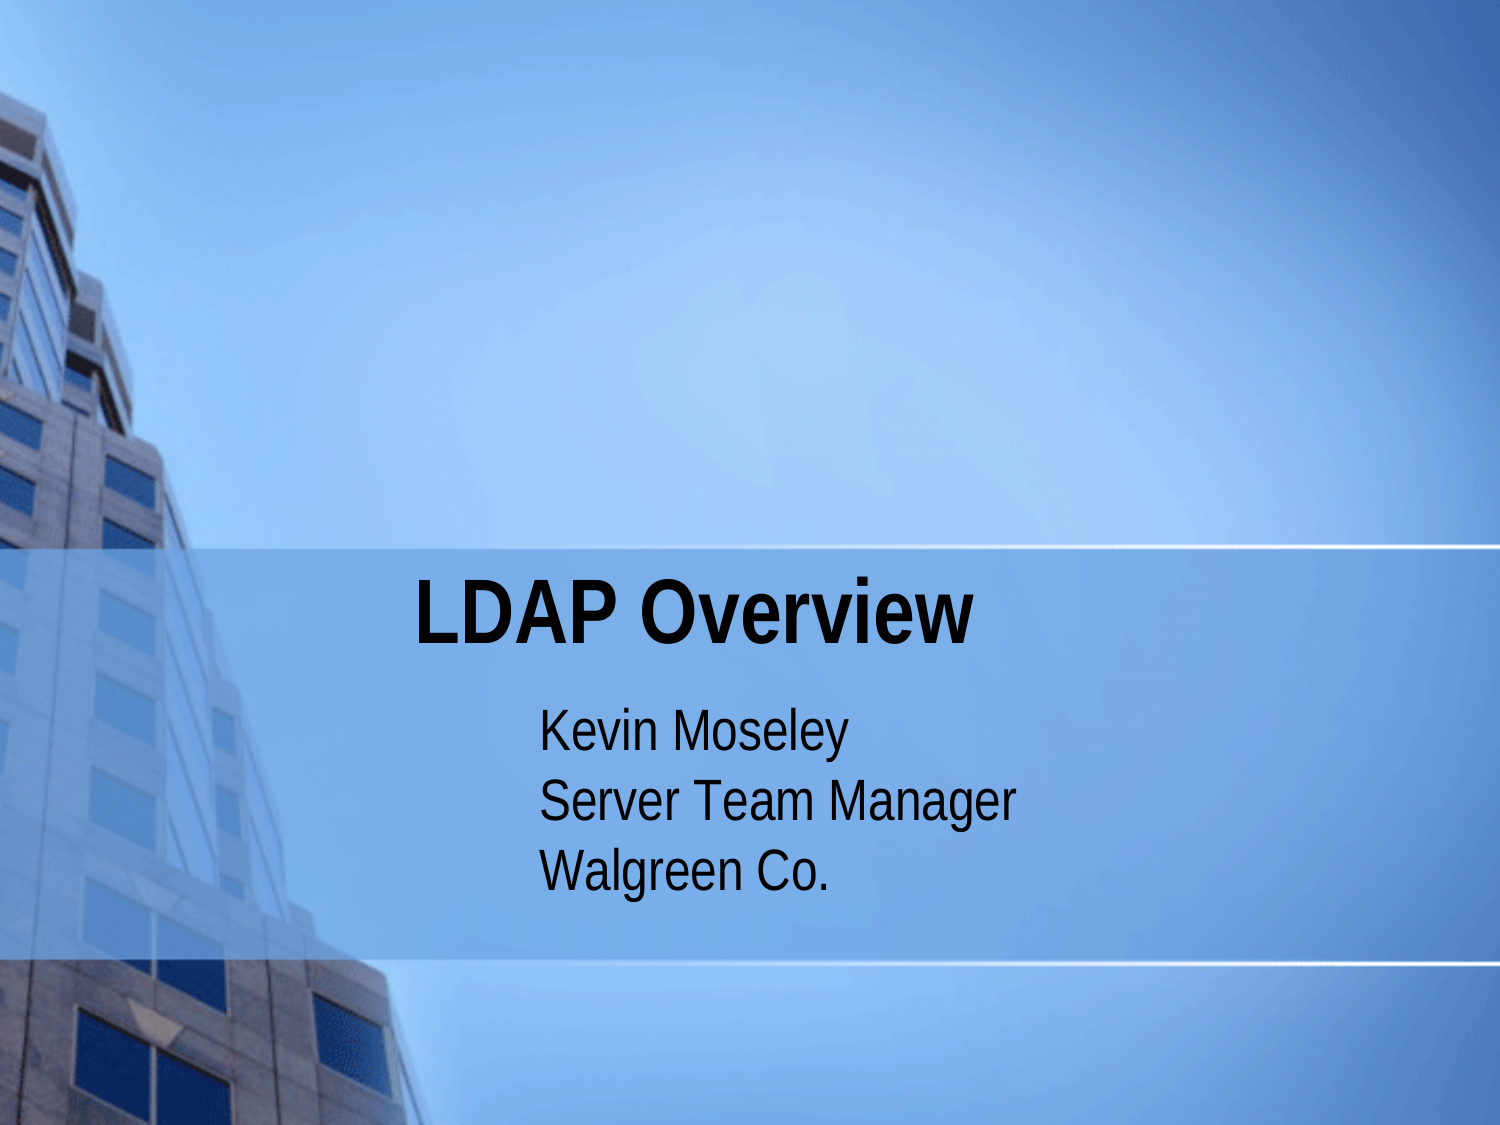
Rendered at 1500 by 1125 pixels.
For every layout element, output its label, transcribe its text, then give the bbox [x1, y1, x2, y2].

title LDAP Overview [399, 545, 1438, 775]
picture [0, 0, 1500, 1125]
subtitle Kevin Moseley Server Team Manager Walgreen Co. [450, 699, 1488, 925]
